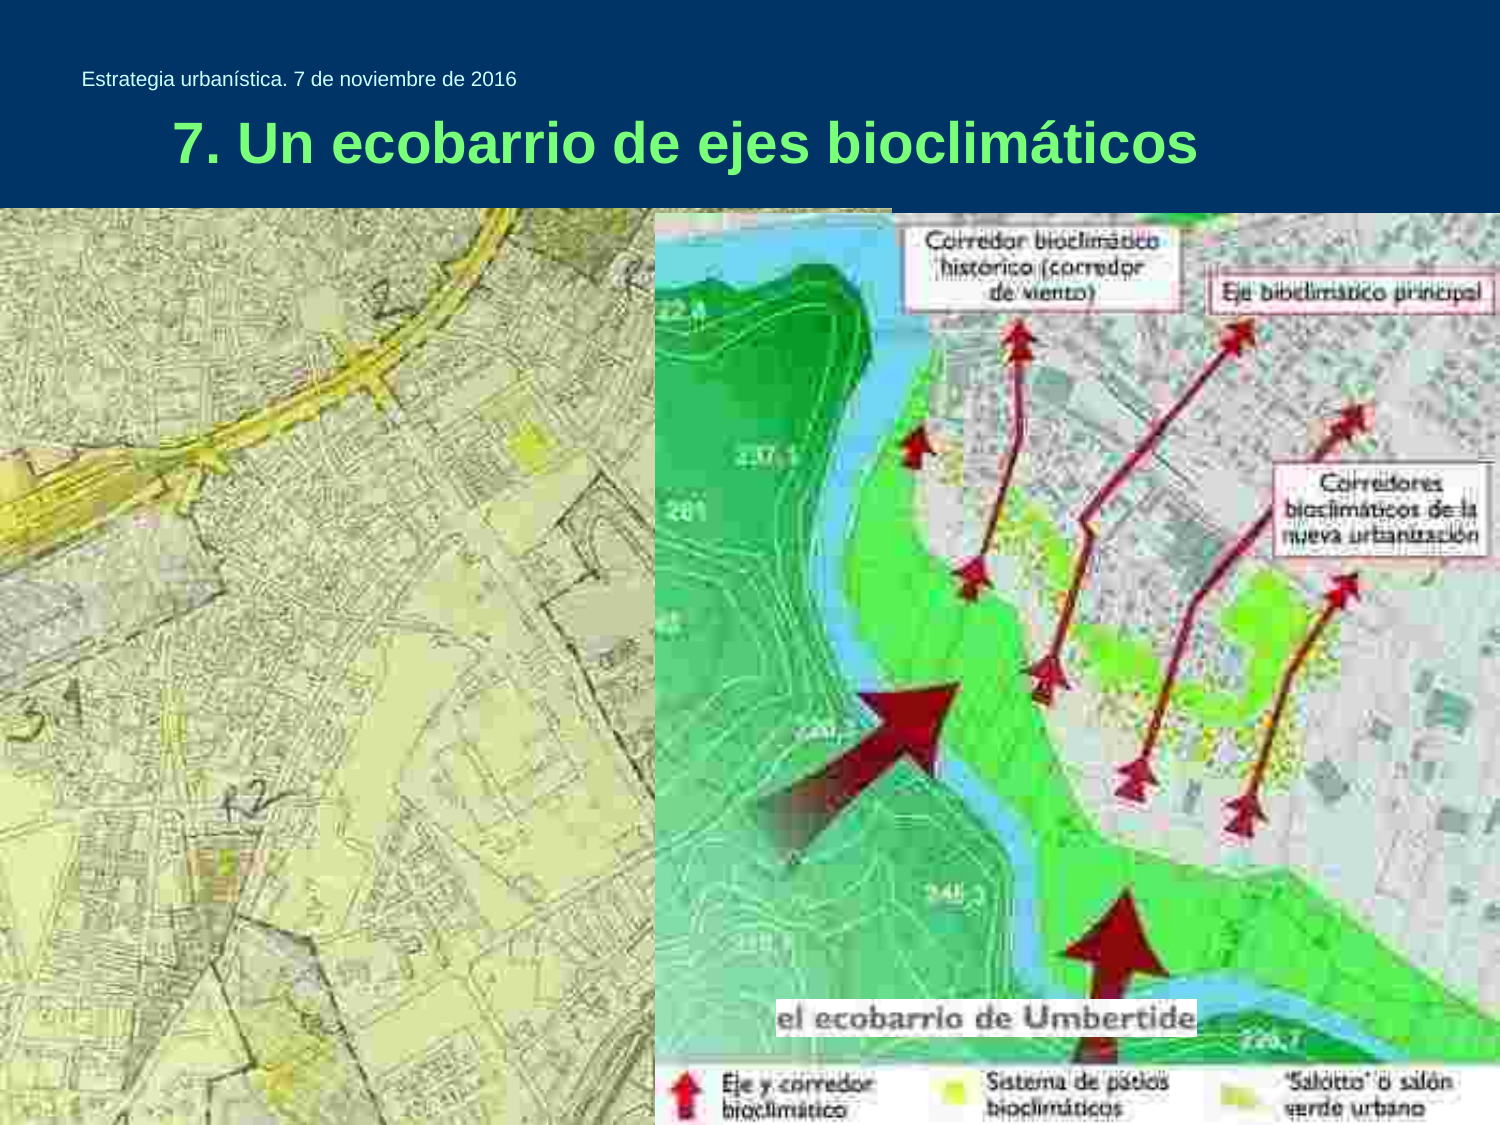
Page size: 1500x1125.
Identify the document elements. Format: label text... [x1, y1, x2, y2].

text_box 7. Un ecobarrio de ejes bioclimáticos [157, 98, 1232, 183]
text_box Estrategia urbanística. 7 de noviembre de 2016 [66, 57, 532, 98]
picture [0, 208, 1500, 1125]
